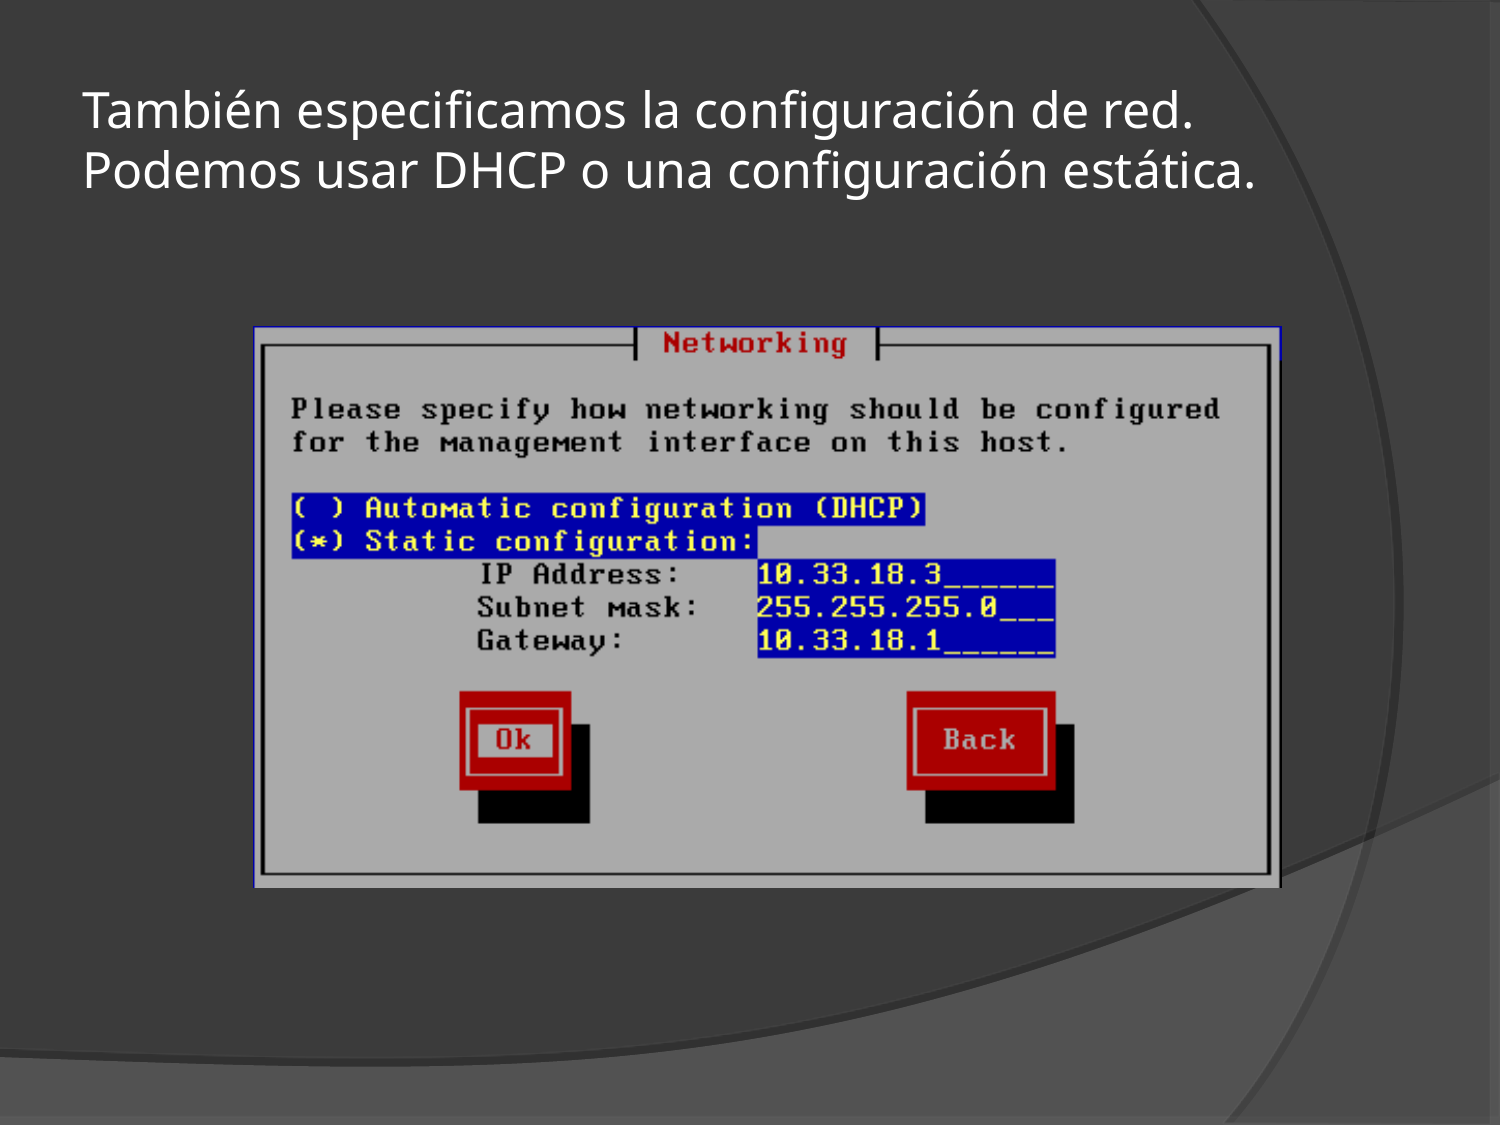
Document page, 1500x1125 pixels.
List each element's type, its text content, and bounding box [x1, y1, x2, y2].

picture [253, 326, 1282, 888]
title También especificamos la configuración de red. Podemos usar DHCP o una configuración estática. [75, 45, 1300, 233]
